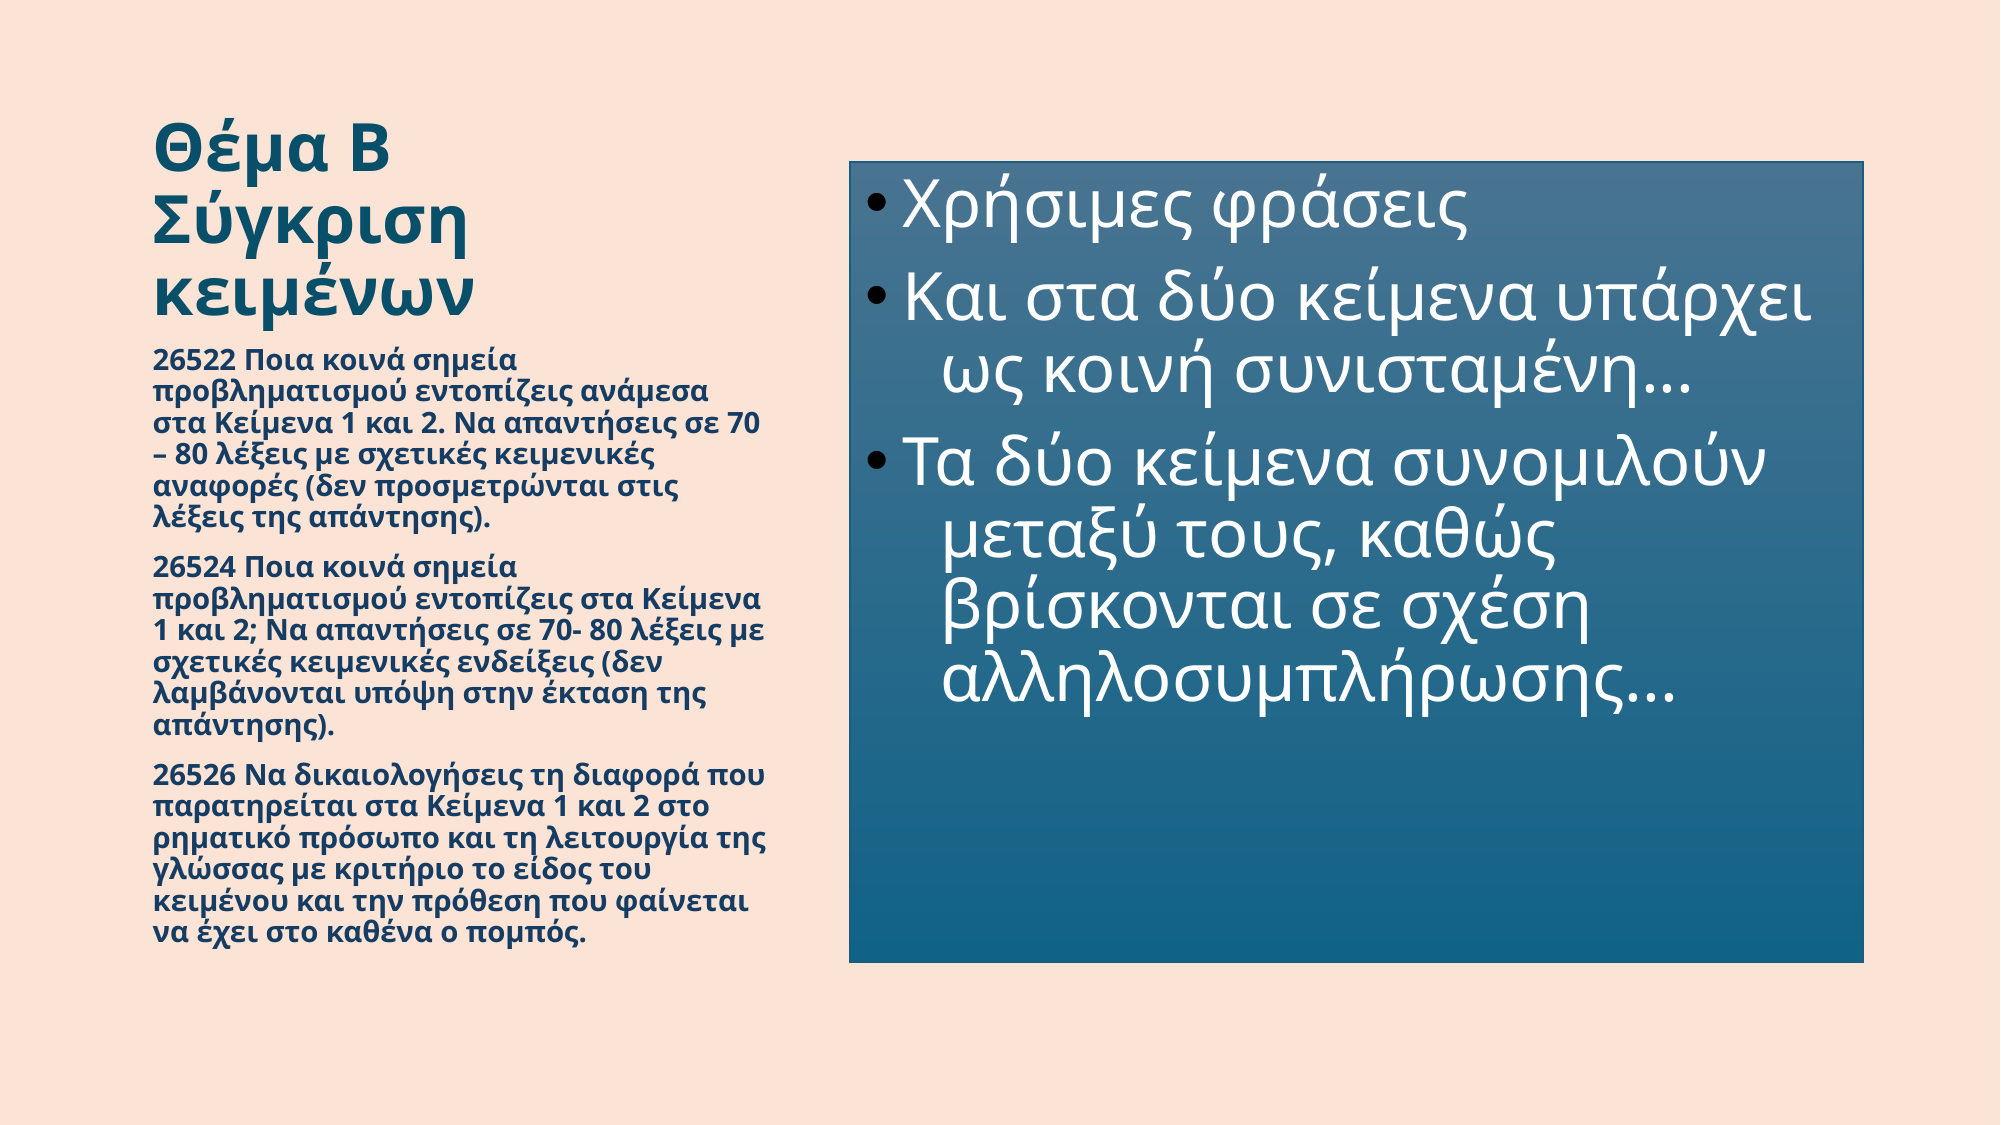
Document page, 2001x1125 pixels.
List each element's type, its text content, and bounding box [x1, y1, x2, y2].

list Χρήσιμες φράσεις Και στα δύο κείμενα υπάρχει ως κοινή συνισταμένη... Τα δύο κείμενα συνομιλούν μεταξύ τους, καθώς βρίσκονται σε σχέση αλληλοσυμπλήρωσης... [850, 161, 1863, 962]
title Θέμα Β Σύγκριση ​ κειμένων​​​ [137, 75, 783, 337]
list 26522 Ποια κοινά σημεία προβληματισμού εντοπίζεις ανάμεσα στα Κείμενα 1 και 2. Να απαντήσεις σε 70 – 80 λέξεις με σχετικές κειμενικές αναφορές (δεν προσμετρώνται στις λέξεις της απάντησης). 26524 Ποια κοινά σημεία προβληματισμού εντοπίζεις στα Κείμενα 1 και 2; Να απαντήσεις σε 70- 80 λέξεις με σχετικές κειμενικές ενδείξεις (δεν λαμβάνονται υπόψη στην έκταση της απάντησης). 26526 Να δικαιολογήσεις τη διαφορά που παρατηρείται στα Κείμενα 1 και 2 στο ρηματικό πρόσωπο και τη λειτουργία της γλώσσας με κριτήριο το είδος του κειμένου και την πρόθεση που φαίνεται να έχει στο καθένα ο πομπός. [137, 337, 783, 963]
